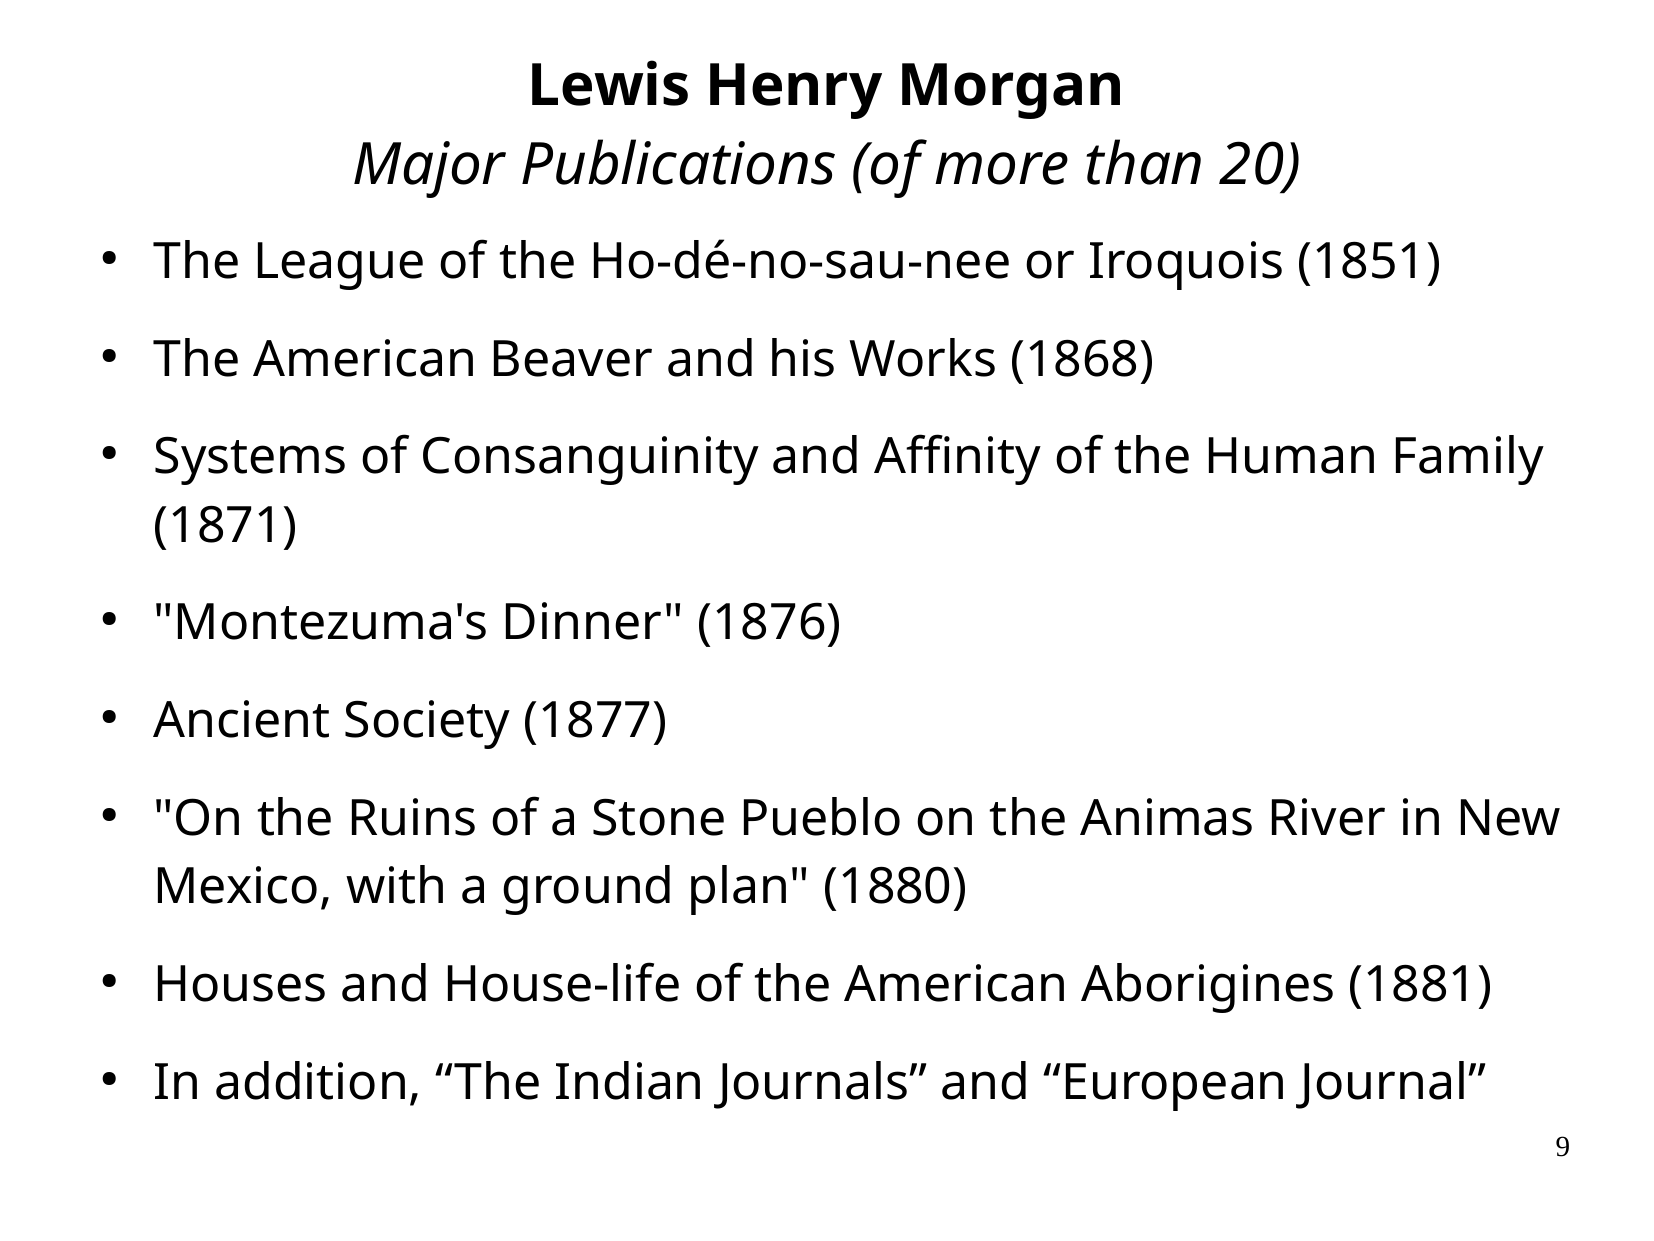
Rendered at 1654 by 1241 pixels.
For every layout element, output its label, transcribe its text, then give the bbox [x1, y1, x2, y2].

title Lewis Henry Morgan Major Publications (of more than 20) [82, 49, 1571, 196]
list The League of the Ho-dé-no-sau-nee or Iroquois (1851) The American Beaver and his Works (1868) Systems of Consanguinity and Affinity of the Human Family (1871) "Montezuma's Dinner" (1876) Ancient Society (1877) "On the Ruins of a Stone Pueblo on the Animas River in New Mexico, with a ground plan" (1880) Houses and House-life of the American Aborigines (1881) In addition, “The Indian Journals” and “European Journal” [82, 225, 1571, 1155]
